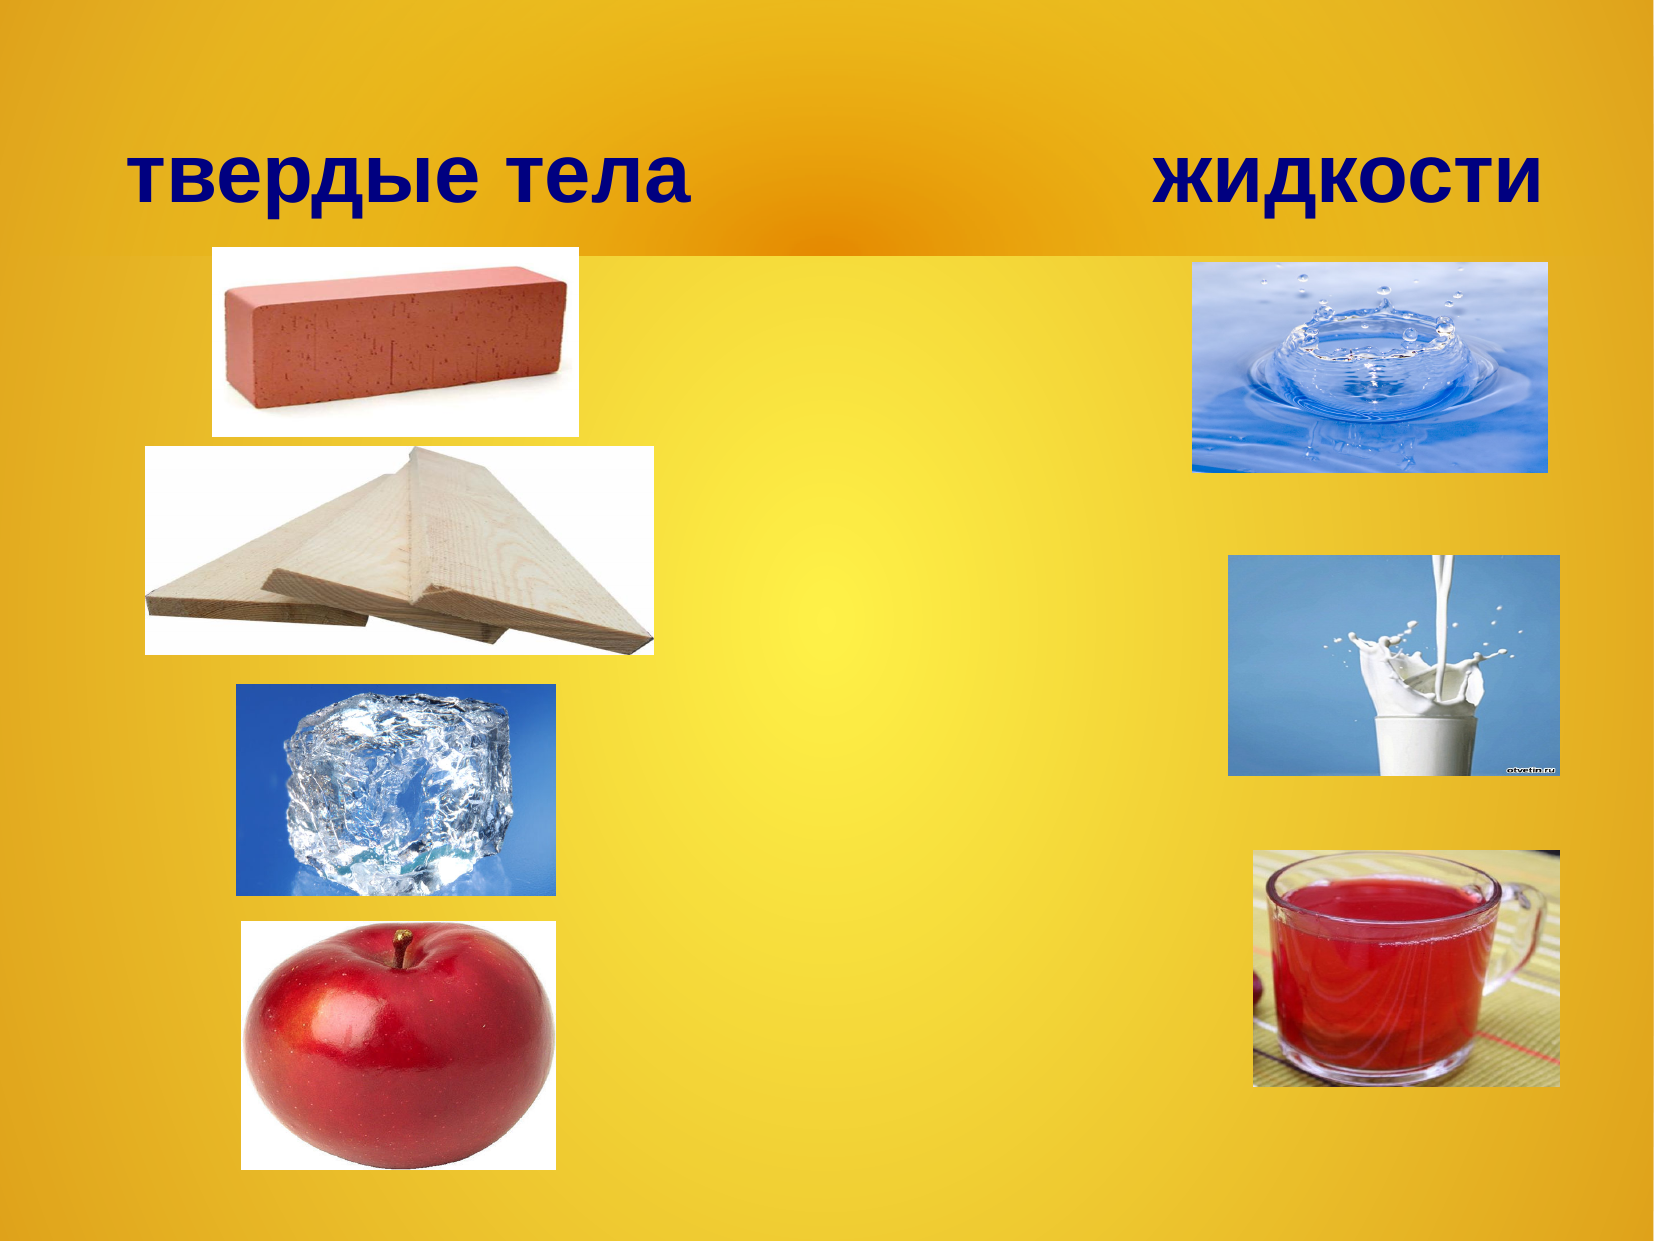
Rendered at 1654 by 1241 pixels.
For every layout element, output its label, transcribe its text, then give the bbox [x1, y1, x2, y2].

picture [1192, 262, 1548, 473]
picture [145, 446, 654, 655]
picture [212, 247, 579, 438]
picture [241, 921, 556, 1170]
title твердые тела жидкости [78, 70, 1567, 278]
picture [1228, 555, 1560, 776]
picture [1253, 850, 1560, 1087]
picture [236, 684, 556, 896]
